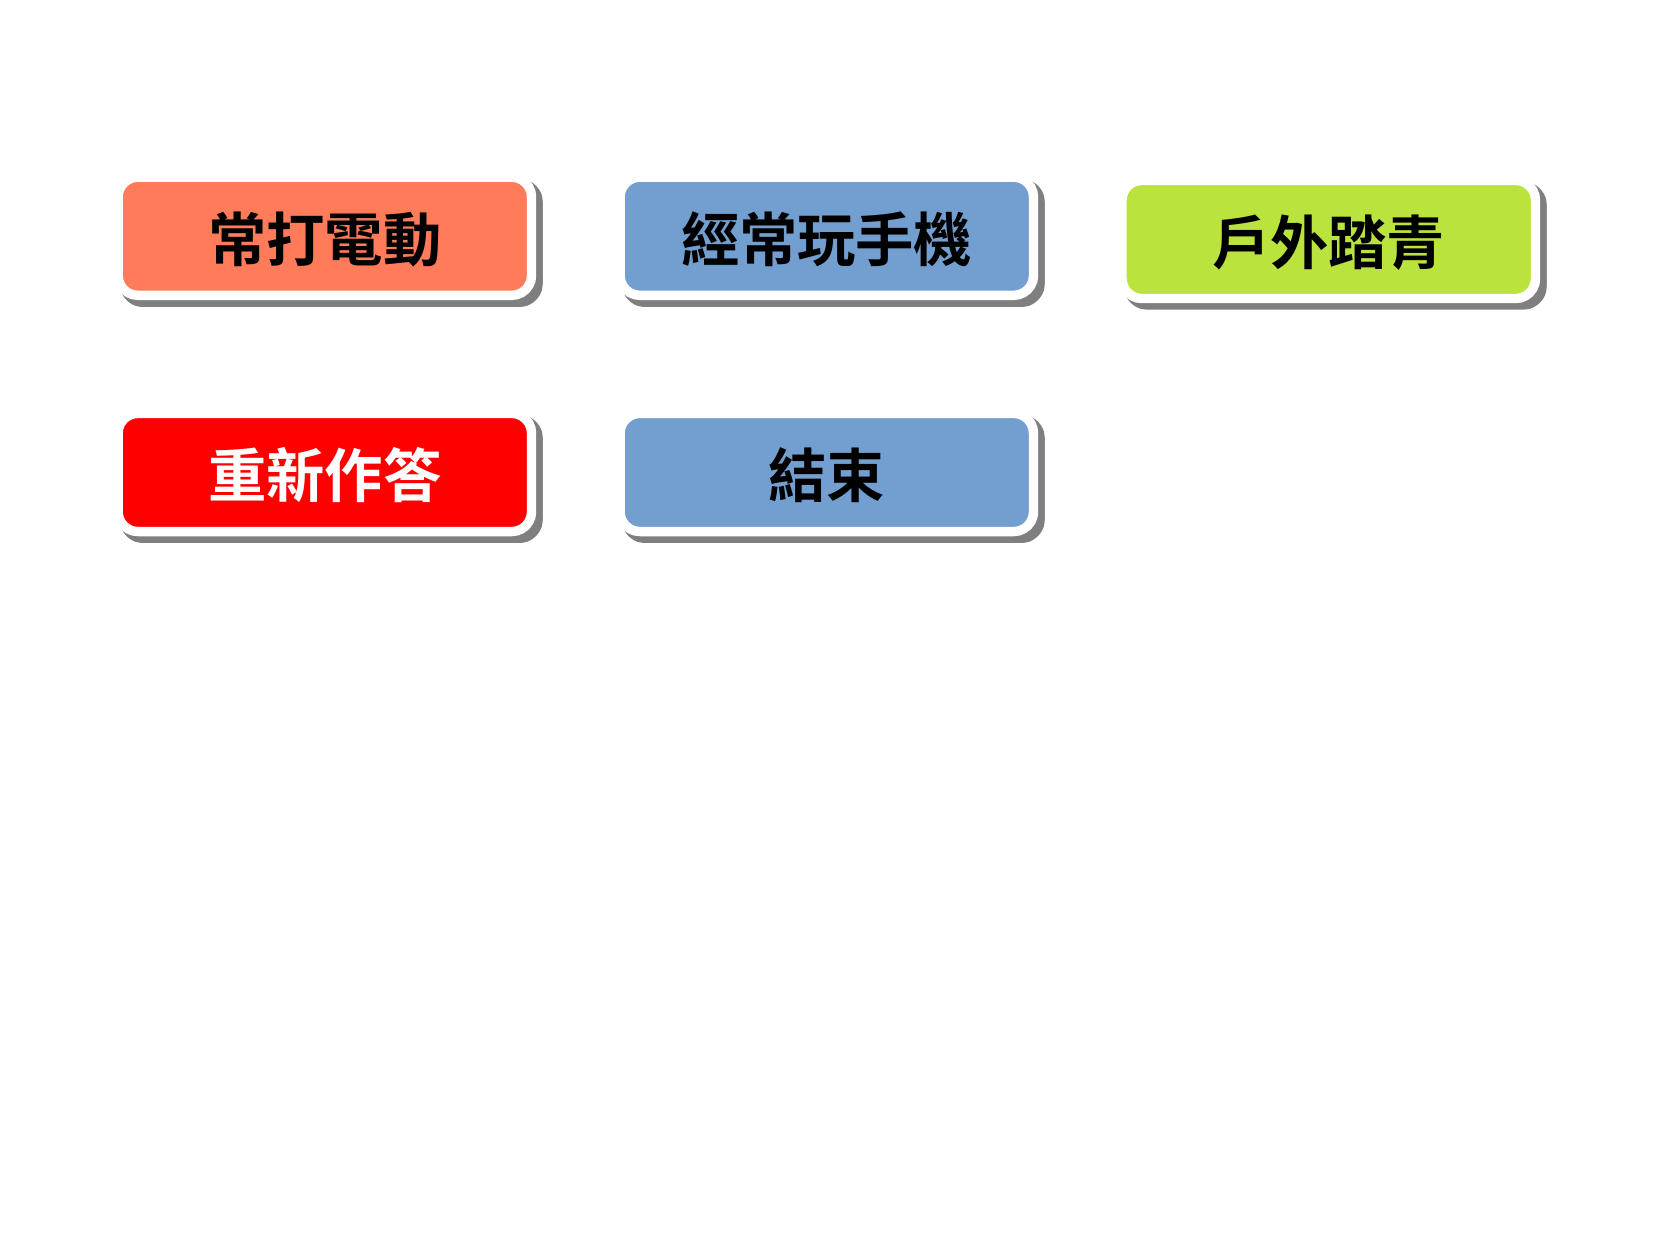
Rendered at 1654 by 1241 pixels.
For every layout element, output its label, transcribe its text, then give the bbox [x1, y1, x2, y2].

text_box 戶外踏青 [1122, 180, 1536, 299]
text_box 重新作答 [118, 413, 532, 532]
text_box 經常玩手機 [620, 177, 1034, 296]
text_box 結束 [620, 413, 1034, 532]
text_box 常打電動 [118, 177, 532, 296]
